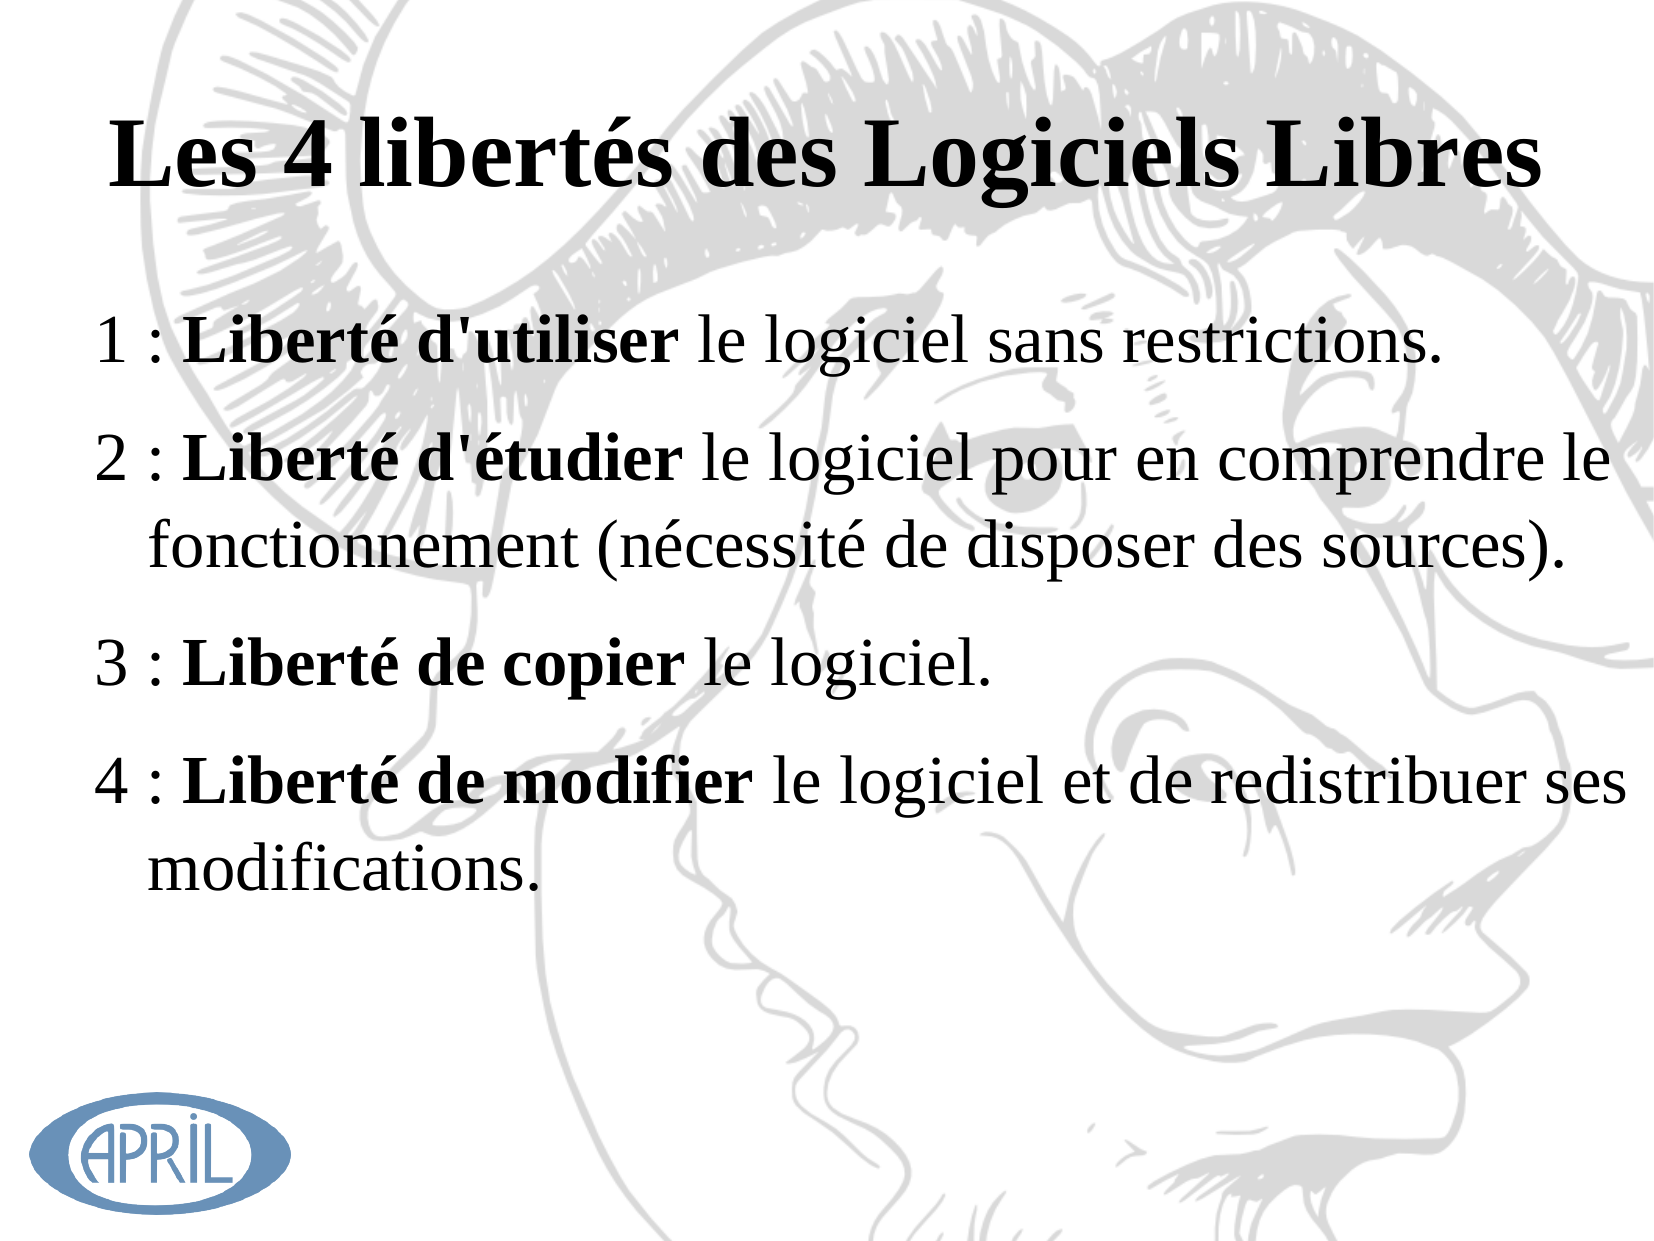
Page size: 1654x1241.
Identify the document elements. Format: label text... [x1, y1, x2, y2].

list 1 : Liberté d'utiliser le logiciel sans restrictions. 2 : Liberté d'étudier le logiciel pour en comprendre le fonctionnement (nécessité de disposer des sources). 3 : Liberté de copier le logiciel. 4 : Liberté de modifier le logiciel et de redistribuer ses modifications. [82, 290, 1654, 1094]
title Les 4 libertés des Logiciels Libres [82, 56, 1571, 250]
picture [0, 0, 1654, 1241]
